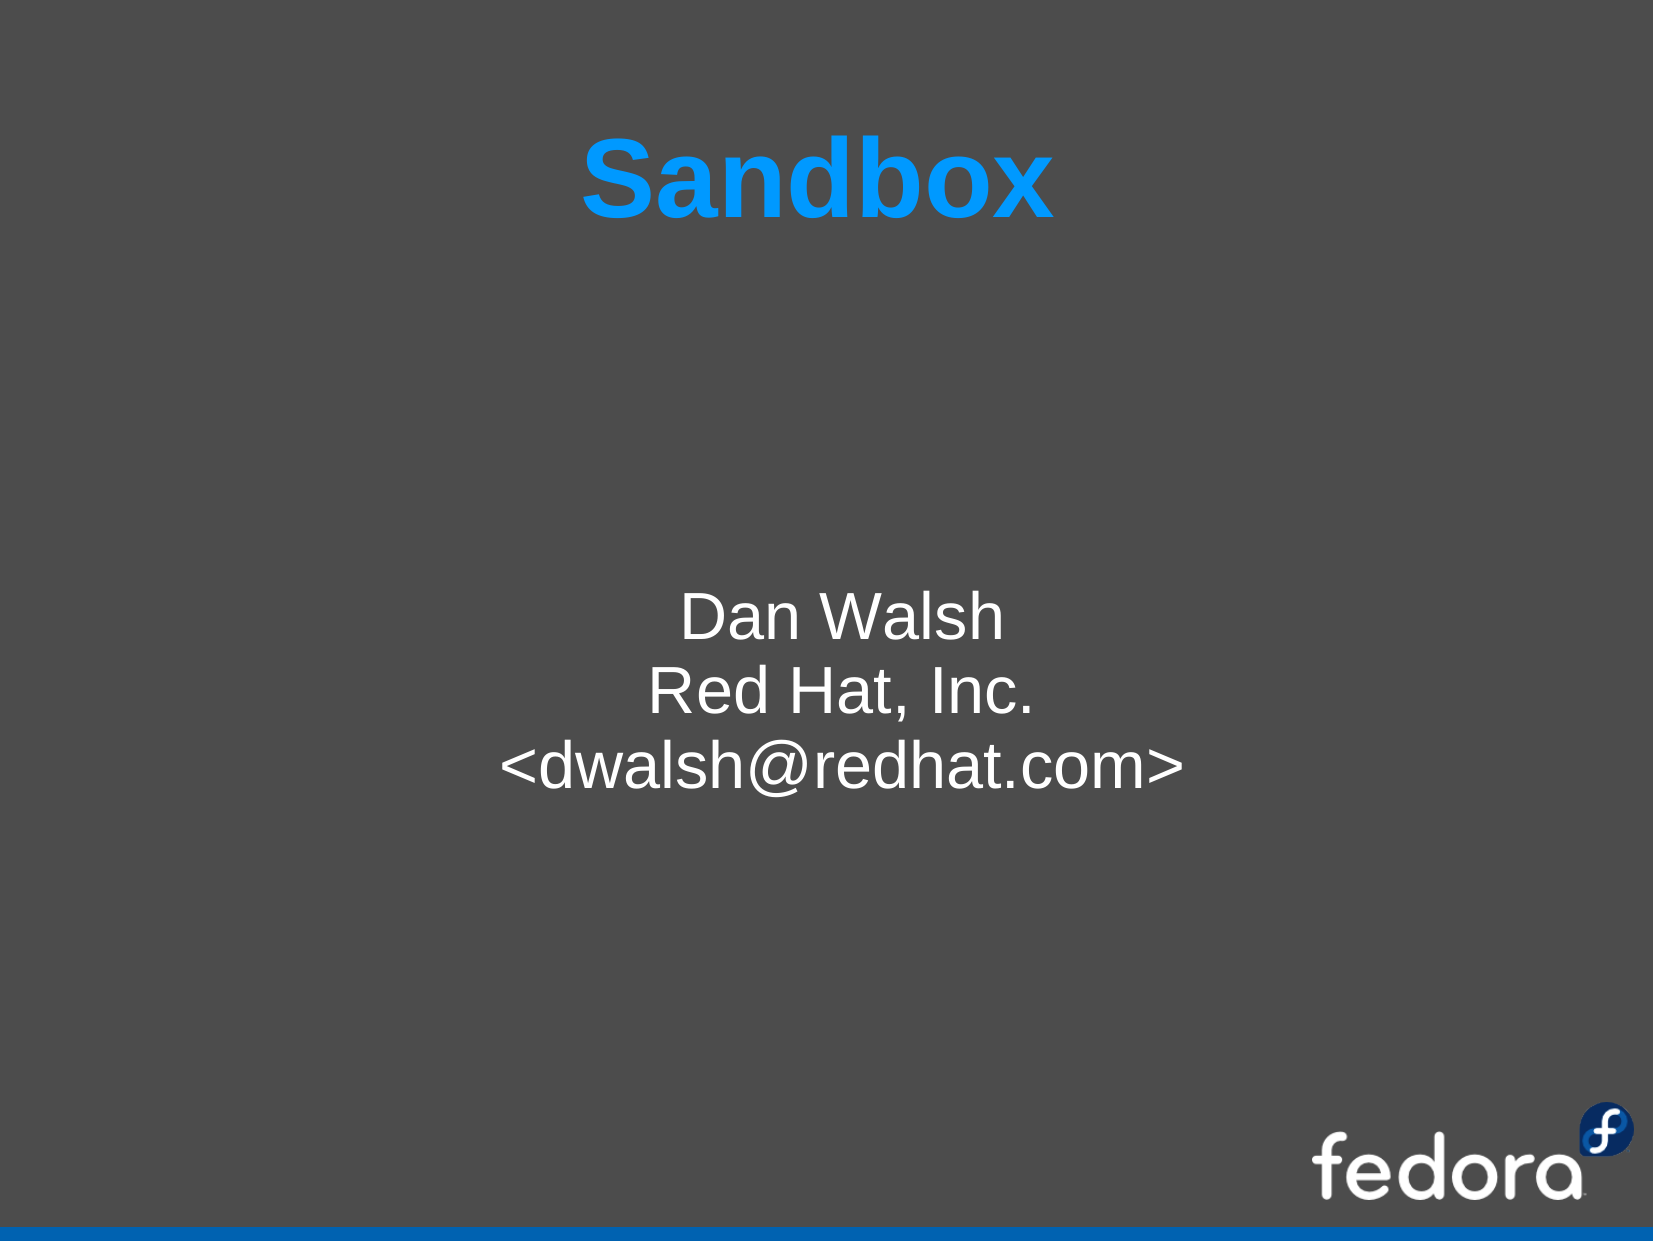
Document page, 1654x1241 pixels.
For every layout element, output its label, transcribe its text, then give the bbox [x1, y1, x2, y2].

title Sandbox [112, 75, 1524, 283]
subtitle Dan Walsh Red Hat, Inc. <dwalsh@redhat.com> [74, 300, 1575, 1082]
picture [1312, 1102, 1634, 1200]
